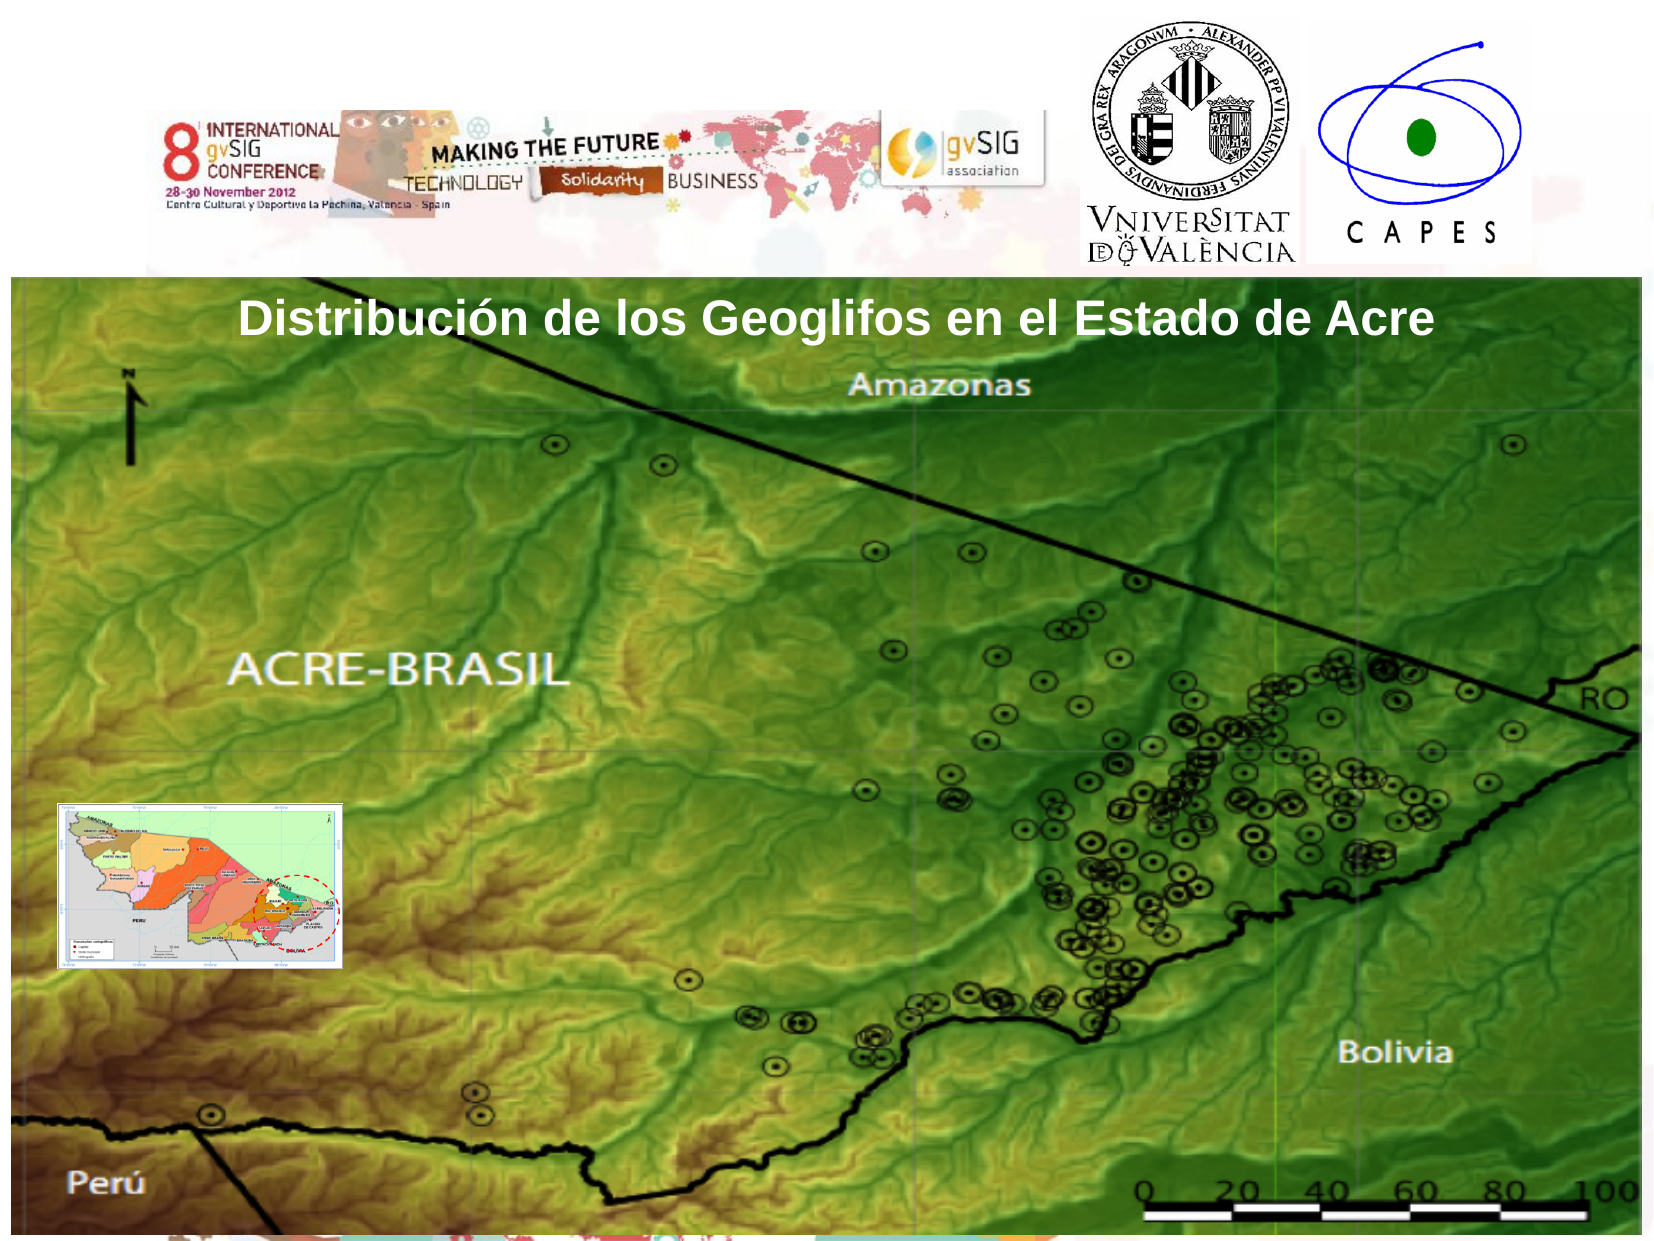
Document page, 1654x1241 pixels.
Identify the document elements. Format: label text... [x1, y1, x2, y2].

picture [11, 17, 1654, 1241]
list Distribución de los Geoglifos en el Estado de Acre [82, 290, 1571, 1109]
